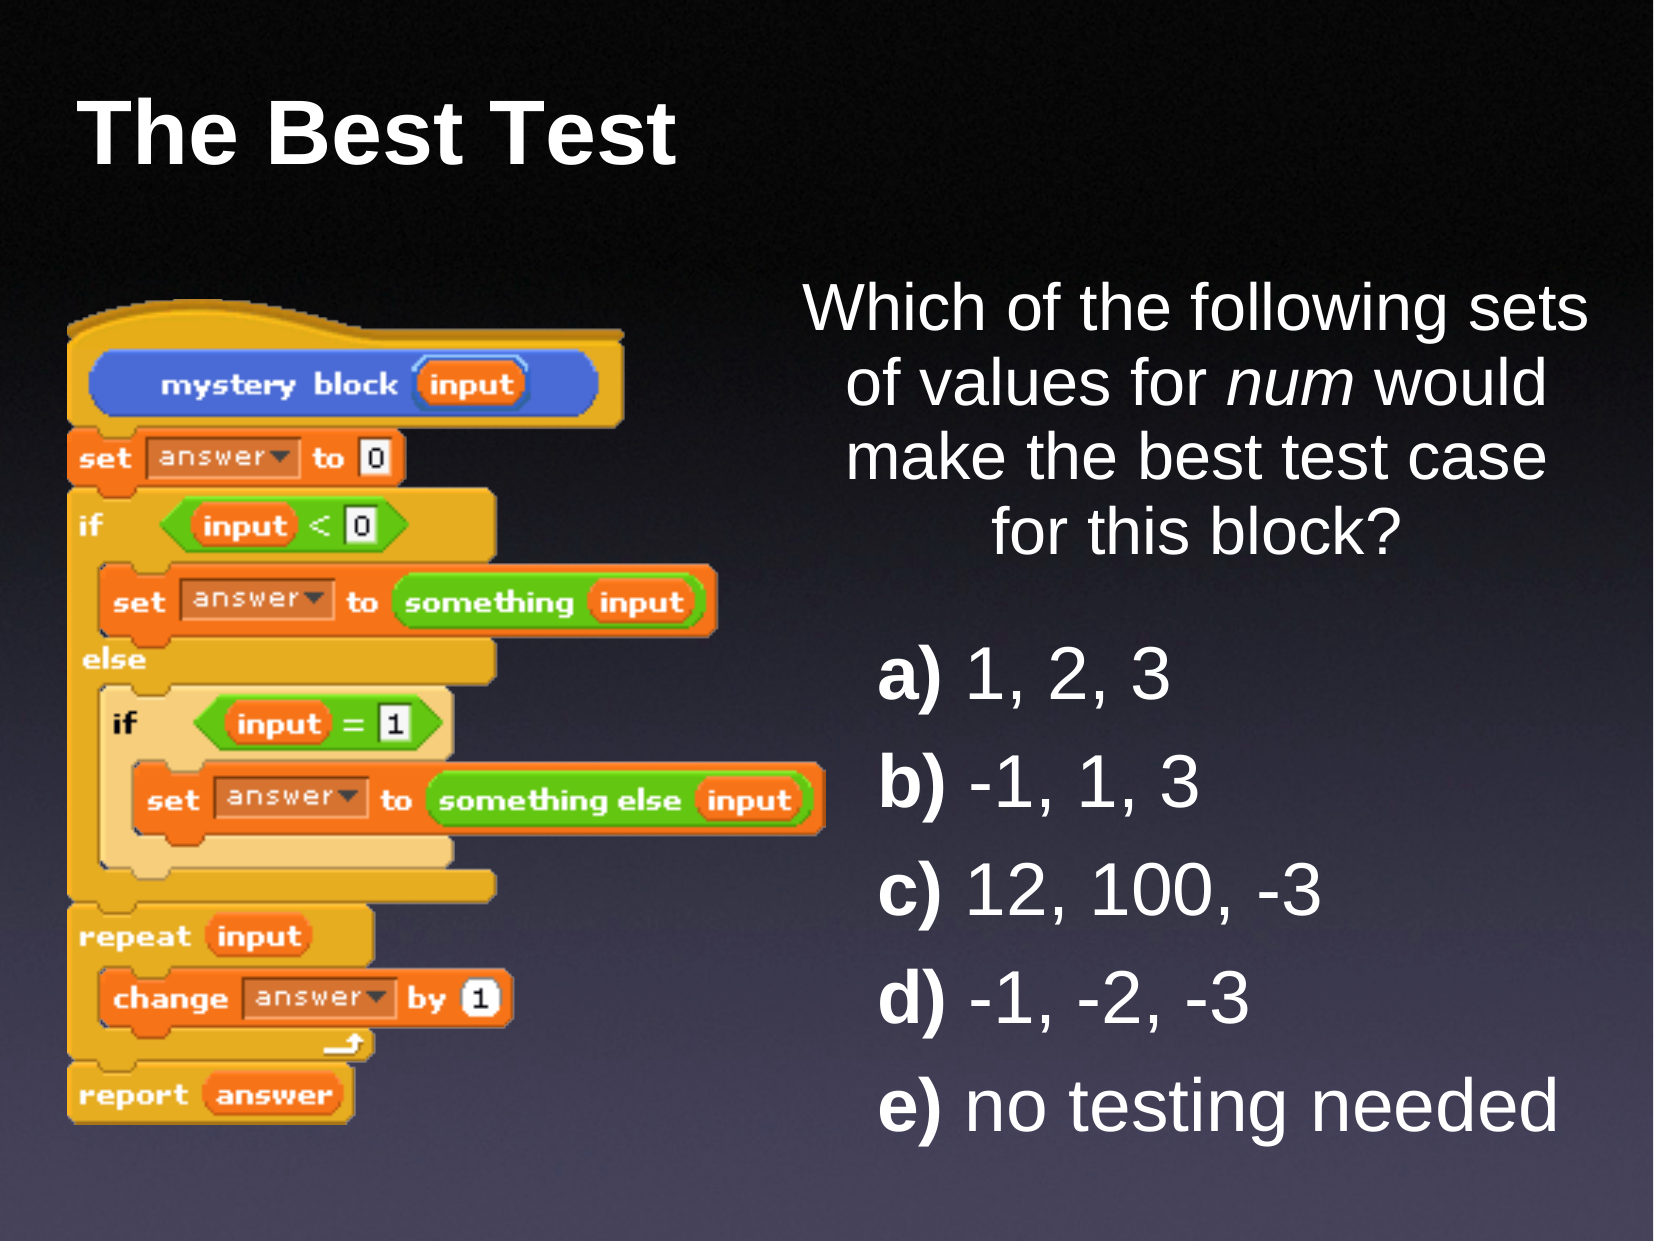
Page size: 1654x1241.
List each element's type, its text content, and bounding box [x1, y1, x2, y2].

text_box a) 1, 2, 3 b) -1, 1, 3 c) 12, 100, -3 d) -1, -2, -3 e) no testing needed [862, 600, 1612, 1156]
text_box Which of the following sets of values for num would make the best test case for this block? [787, 262, 1613, 577]
picture [0, 0, 1654, 1241]
title The Best Test [76, 29, 1565, 237]
